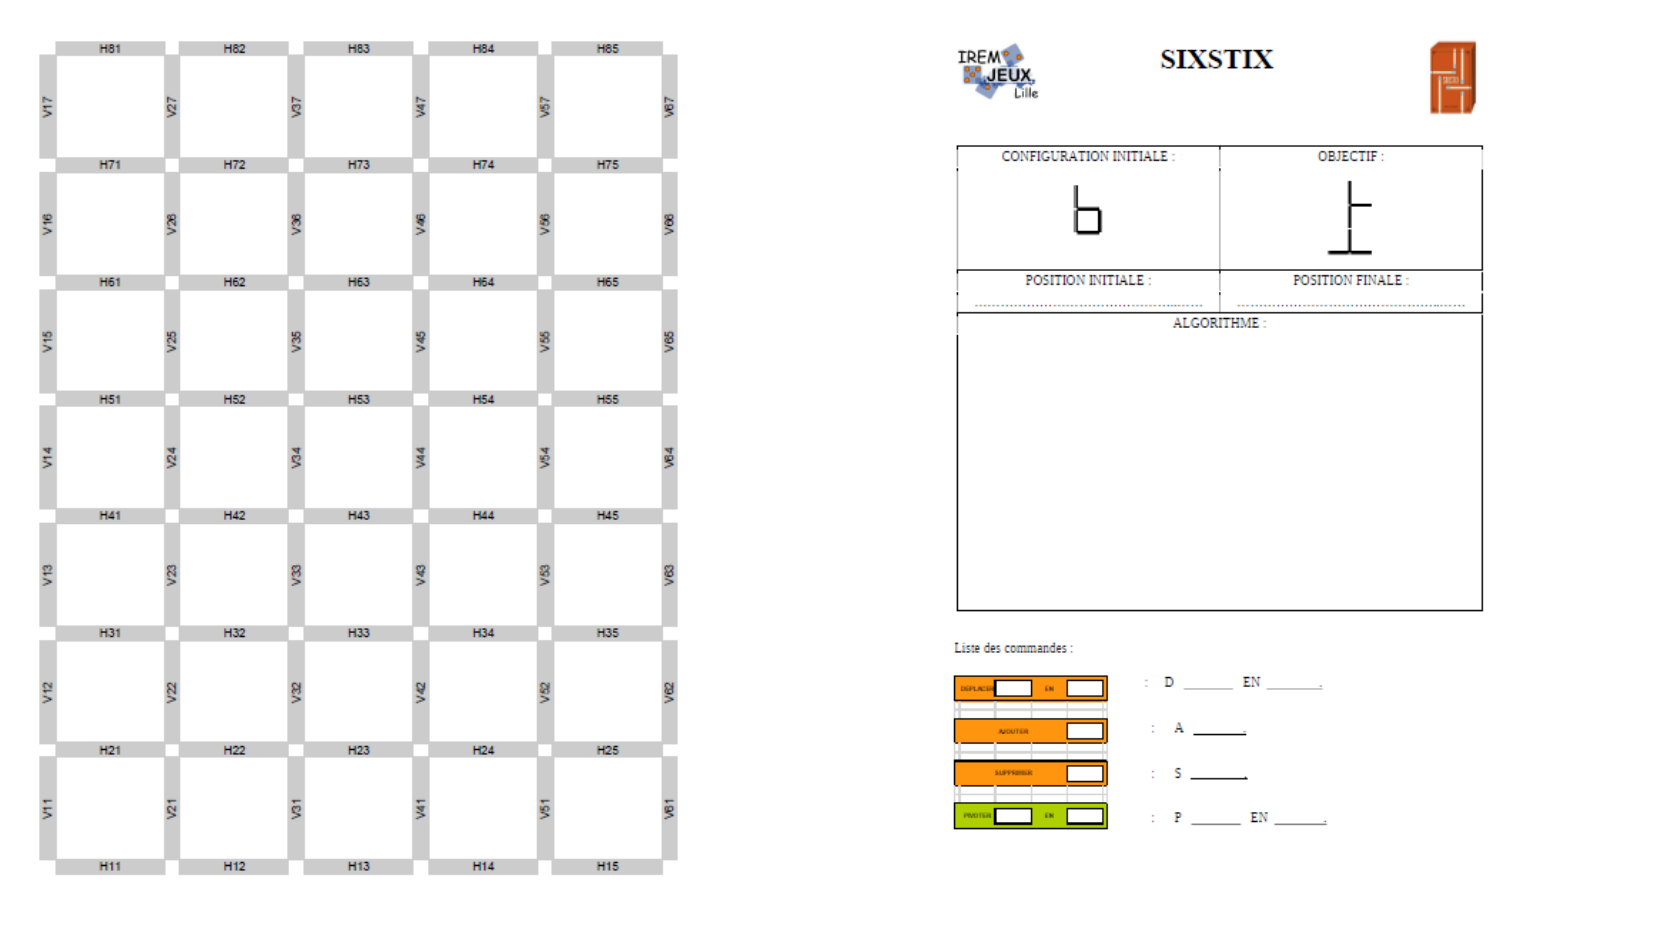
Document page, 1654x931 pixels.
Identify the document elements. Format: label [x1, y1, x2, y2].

picture [35, 13, 686, 899]
picture [897, 23, 1536, 925]
